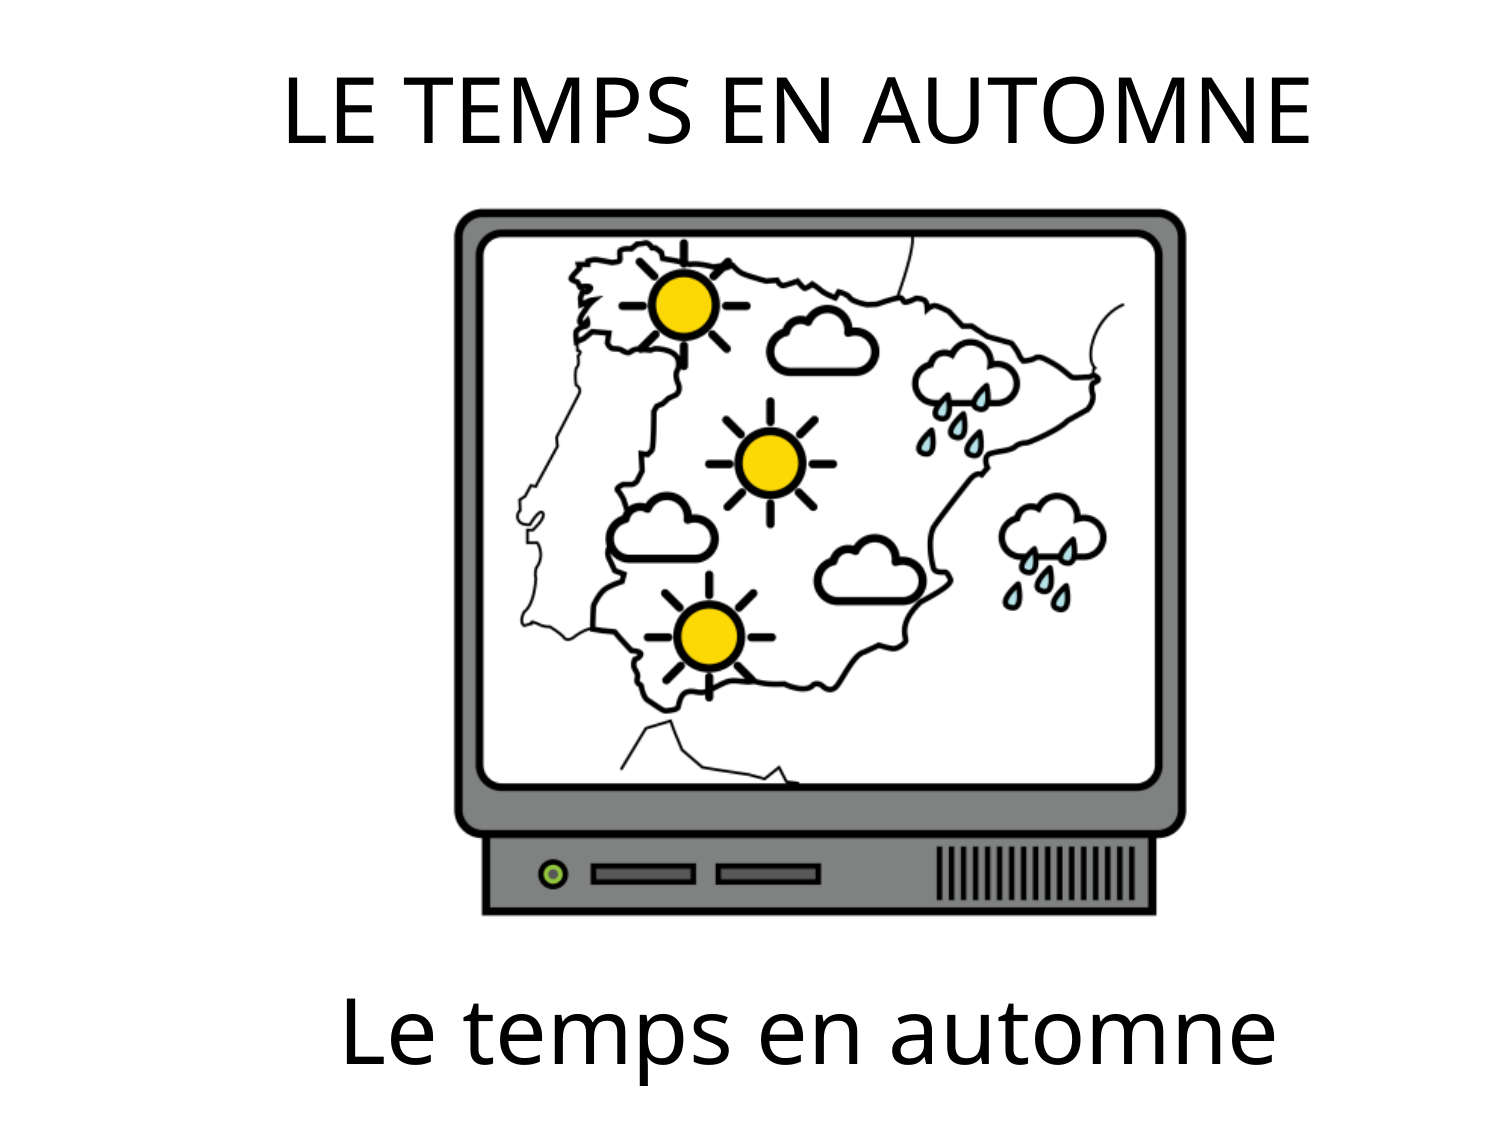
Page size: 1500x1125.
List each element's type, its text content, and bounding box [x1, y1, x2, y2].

picture [442, 184, 1199, 941]
title LE TEMPS EN AUTOMNE [194, 42, 1402, 171]
text_box Le temps en automne [206, 964, 1414, 1092]
